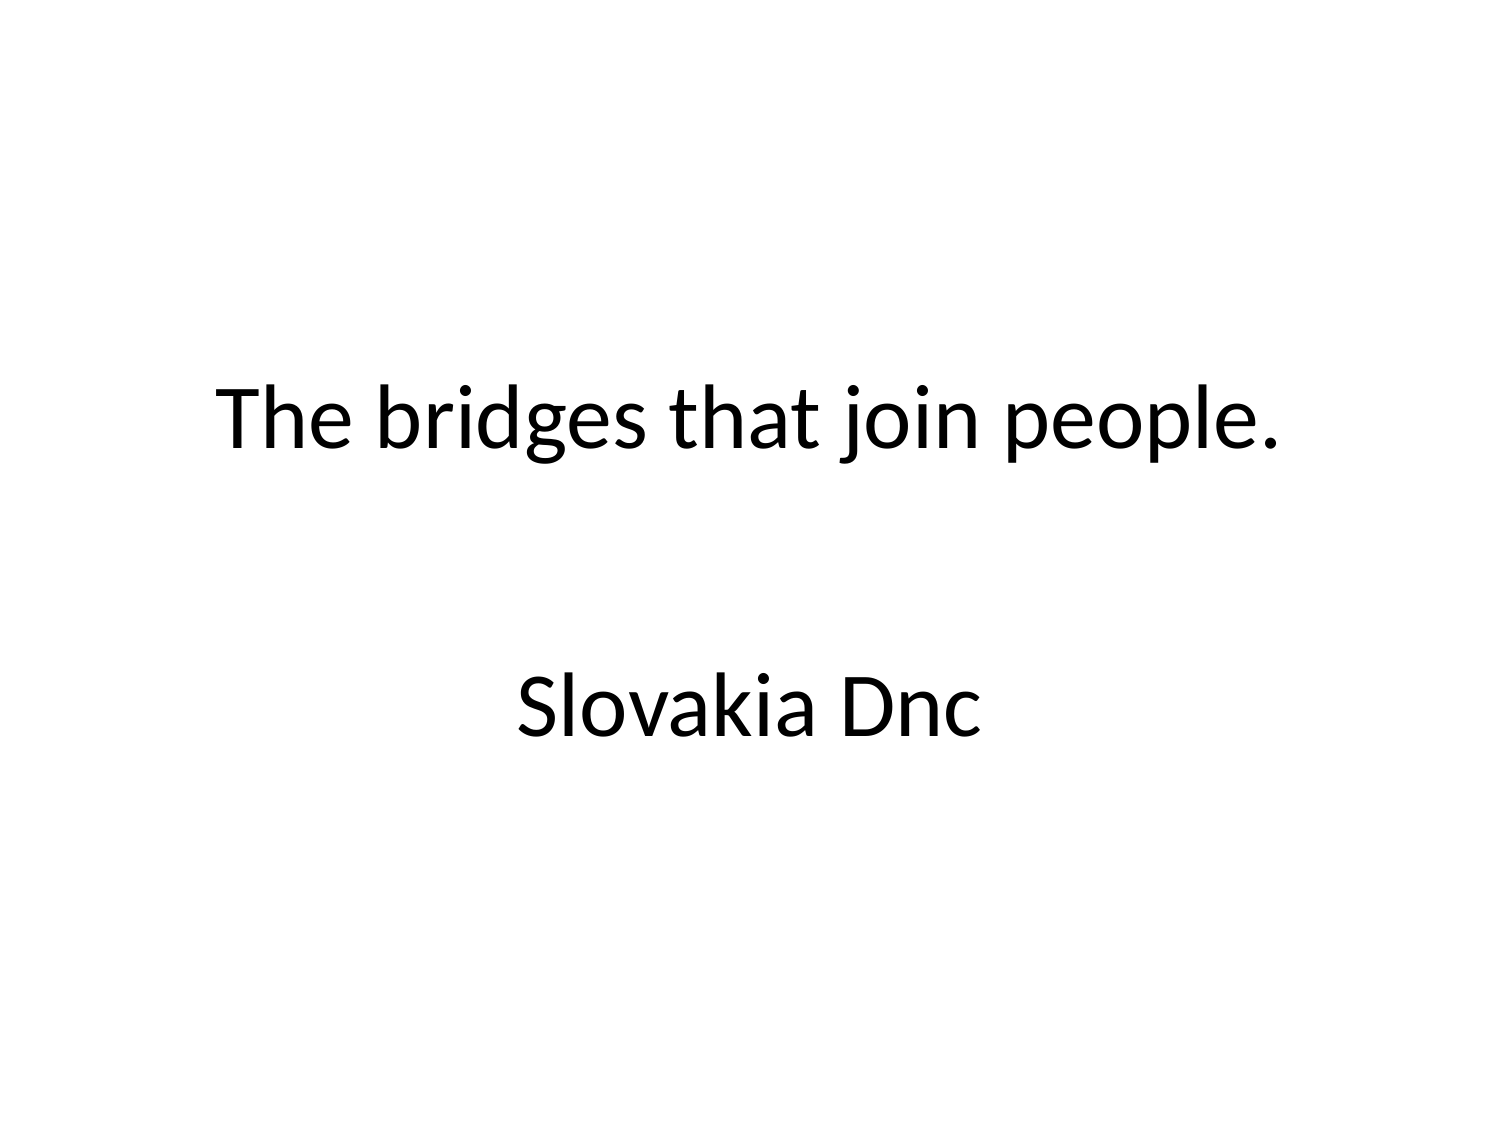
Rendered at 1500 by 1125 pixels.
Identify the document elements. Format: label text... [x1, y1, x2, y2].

title The bridges that join people. [112, 349, 1388, 591]
subtitle Slovakia Dnc [225, 637, 1275, 925]
